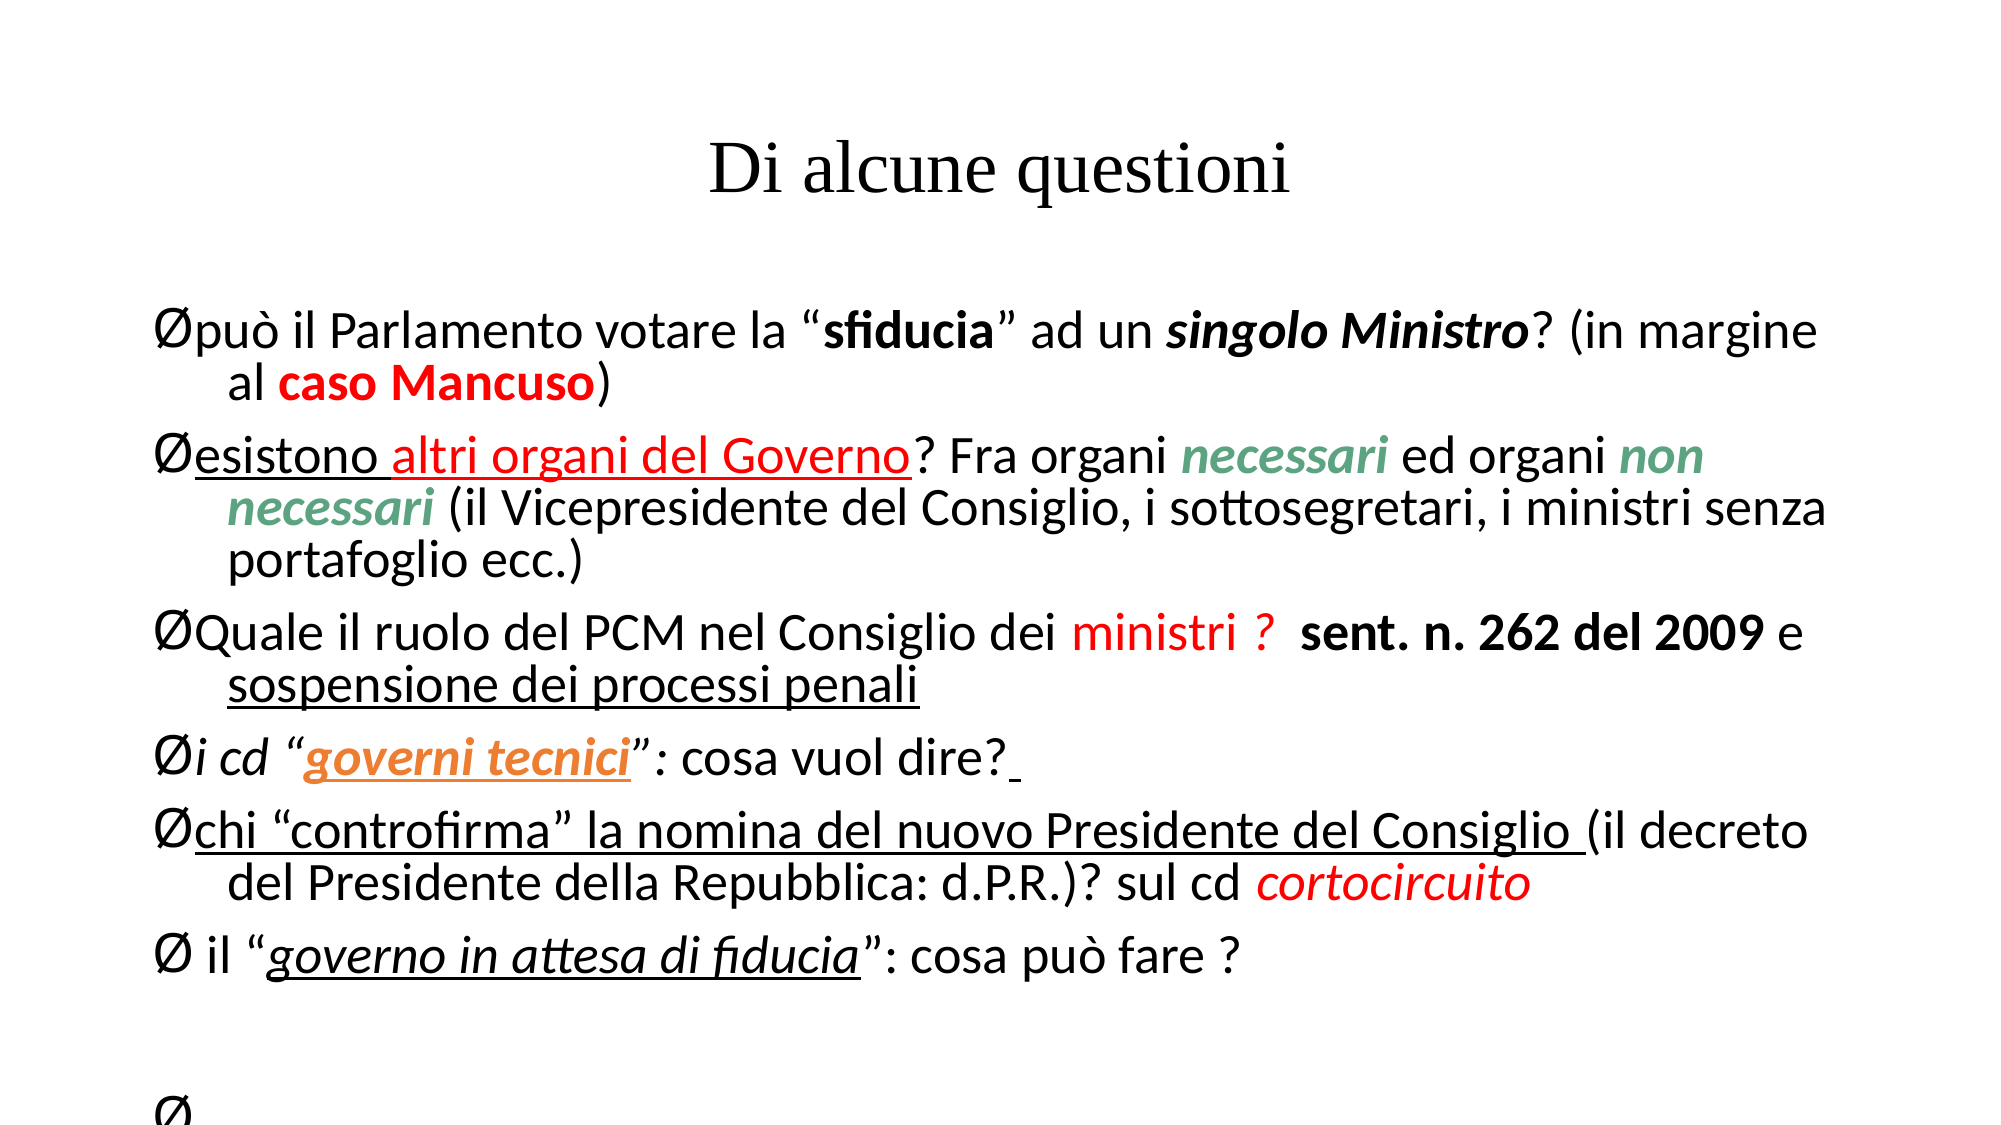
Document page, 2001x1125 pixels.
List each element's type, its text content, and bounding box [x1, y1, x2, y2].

list può il Parlamento votare la “sfiducia” ad un singolo Ministro? (in margine al caso Mancuso) esistono altri organi del Governo? Fra organi necessari ed organi non necessari (il Vicepresidente del Consiglio, i sottosegretari, i ministri senza portafoglio ecc.) Quale il ruolo del PCM nel Consiglio dei ministri ? sent. n. 262 del 2009 e sospensione dei processi penali i cd “governi tecnici”: cosa vuol dire? chi “controfirma” la nomina del nuovo Presidente del Consiglio (il decreto del Presidente della Repubblica: d.P.R.)? sul cd cortocircuito il “governo in attesa di fiducia”: cosa può fare ? [137, 299, 1863, 1014]
title Di alcune questioni [137, 59, 1863, 278]
